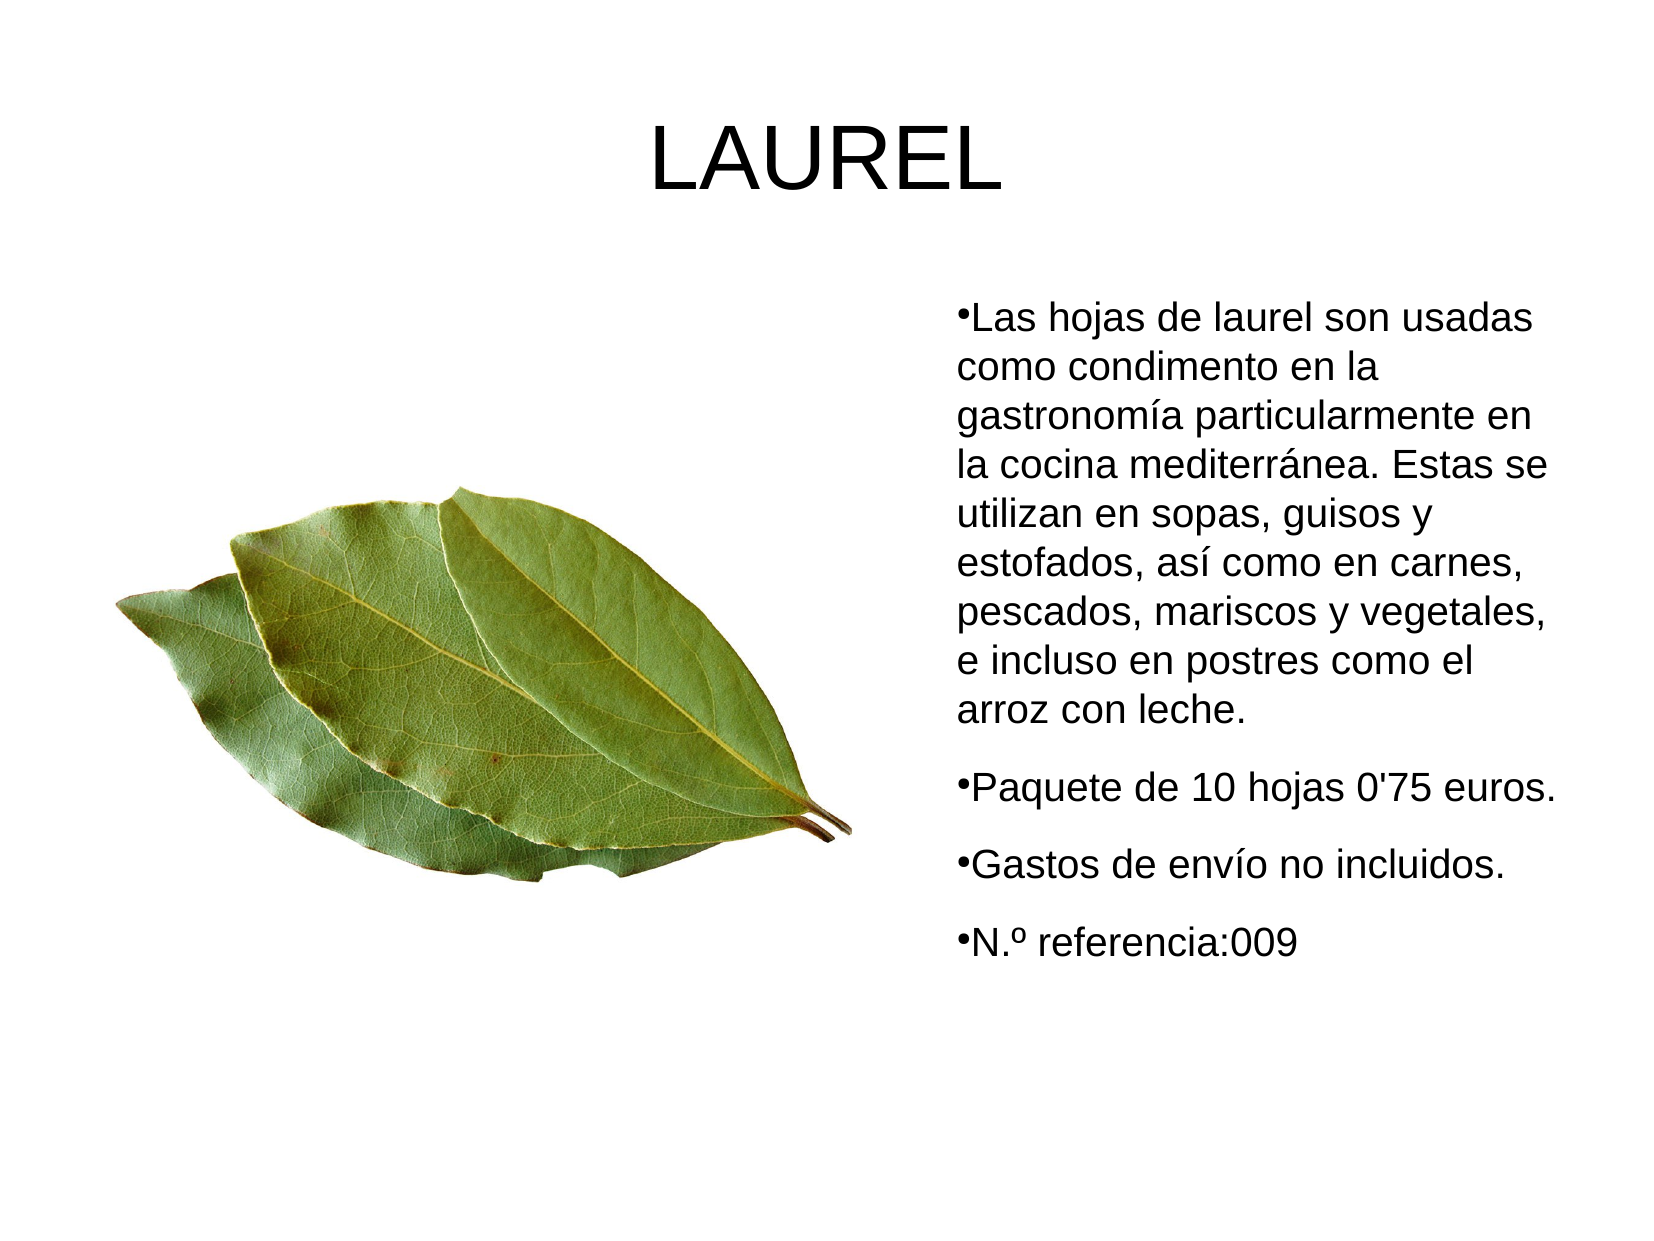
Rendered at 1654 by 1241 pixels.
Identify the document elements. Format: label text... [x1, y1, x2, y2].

title LAUREL [82, 49, 1571, 257]
picture [103, 437, 886, 957]
list Las hojas de laurel son usadas como condimento en la gastronomía particularmente en la cocina mediterránea. Estas se utilizan en sopas, guisos y estofados, así como en carnes, pescados, mariscos y vegetales, e incluso en postres como el arroz con leche. Paquete de 10 hojas 0'75 euros. Gastos de envío no incluidos. N.º referencia:009 [956, 290, 1571, 1010]
